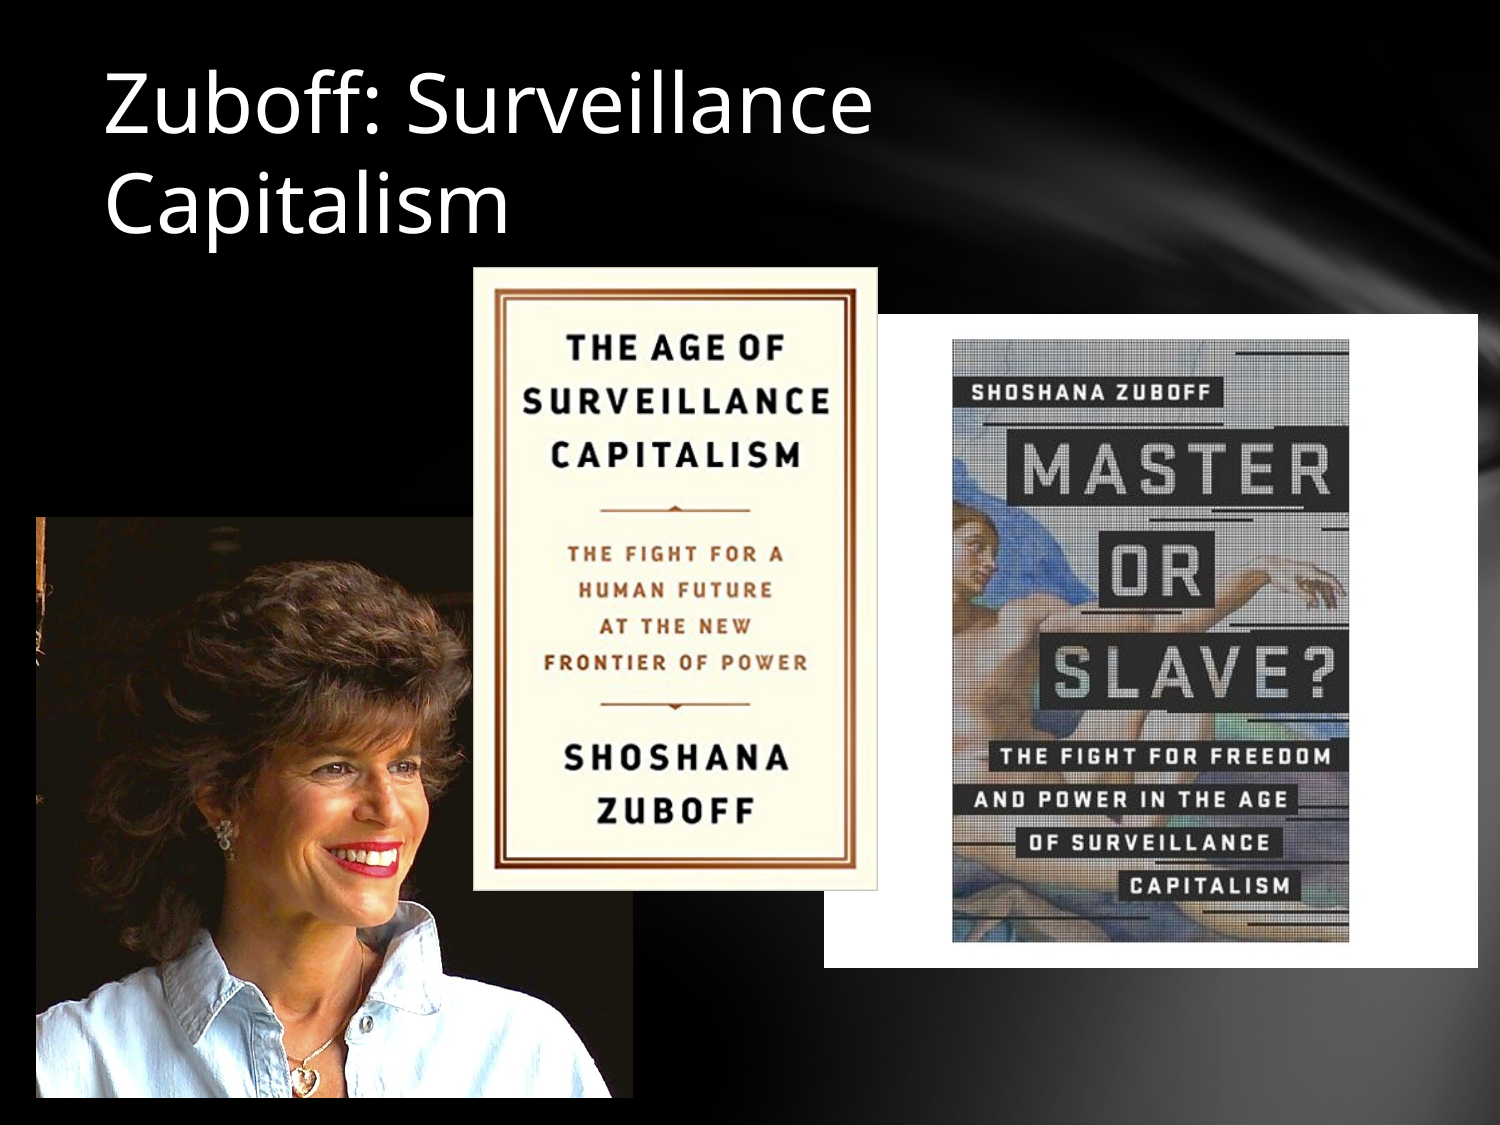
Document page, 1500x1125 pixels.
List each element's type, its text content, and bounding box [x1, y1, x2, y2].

picture [0, 267, 1478, 1098]
title Zuboff: Surveillance Capitalism [88, 42, 1289, 233]
